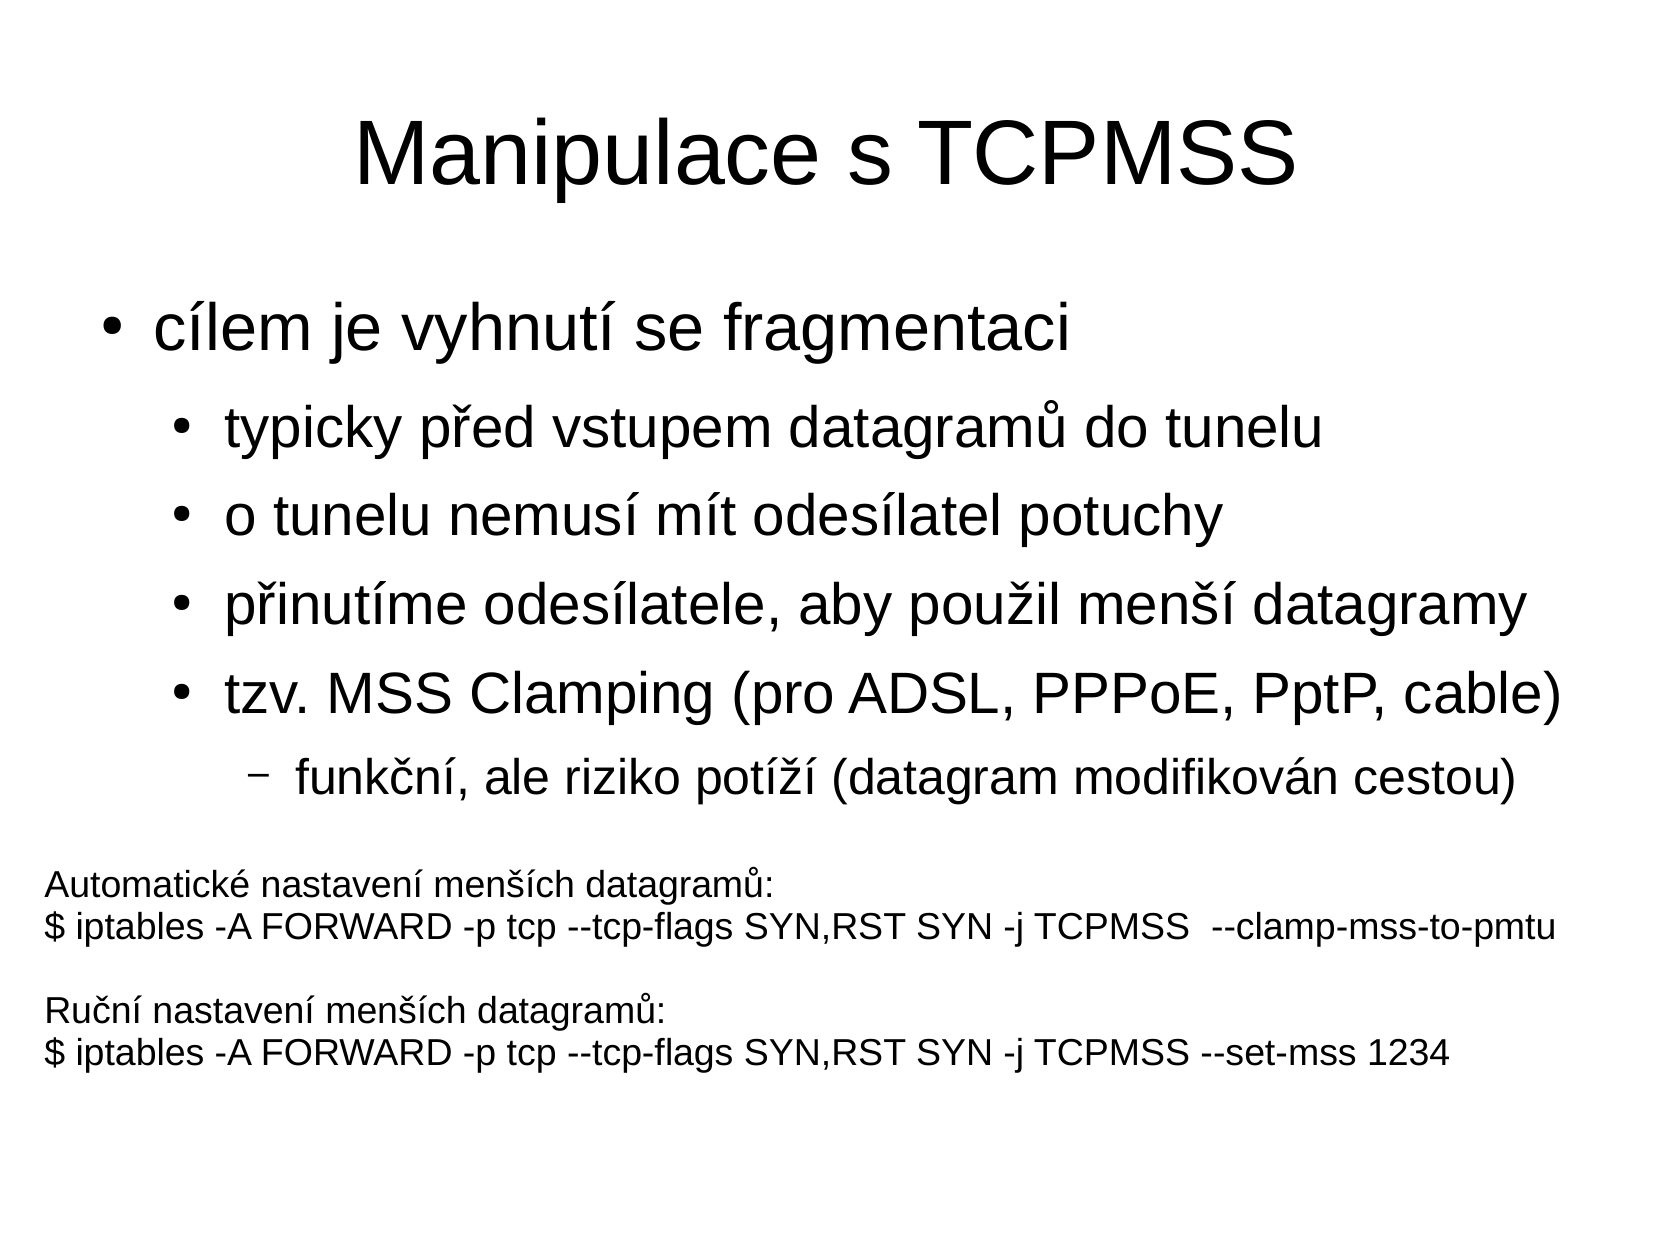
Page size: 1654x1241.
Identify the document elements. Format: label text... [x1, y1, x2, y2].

text_box Automatické nastavení menších datagramů: $ iptables -A FORWARD -p tcp --tcp-flags SYN,RST SYN -j TCPMSS --clamp-mss-to-pmtu Ruční nastavení menších datagramů: $ iptables -A FORWARD -p tcp --tcp-flags SYN,RST SYN -j TCPMSS --set-mss 1234 [29, 856, 1625, 1082]
title Manipulace s TCPMSS [82, 49, 1571, 257]
list cílem je vyhnutí se fragmentaci typicky před vstupem datagramů do tunelu o tunelu nemusí mít odesílatel potuchy přinutíme odesílatele, aby použil menší datagramy tzv. MSS Clamping (pro ADSL, PPPoE, PptP, cable) funkční, ale riziko potíží (datagram modifikován cestou) [82, 290, 1571, 856]
